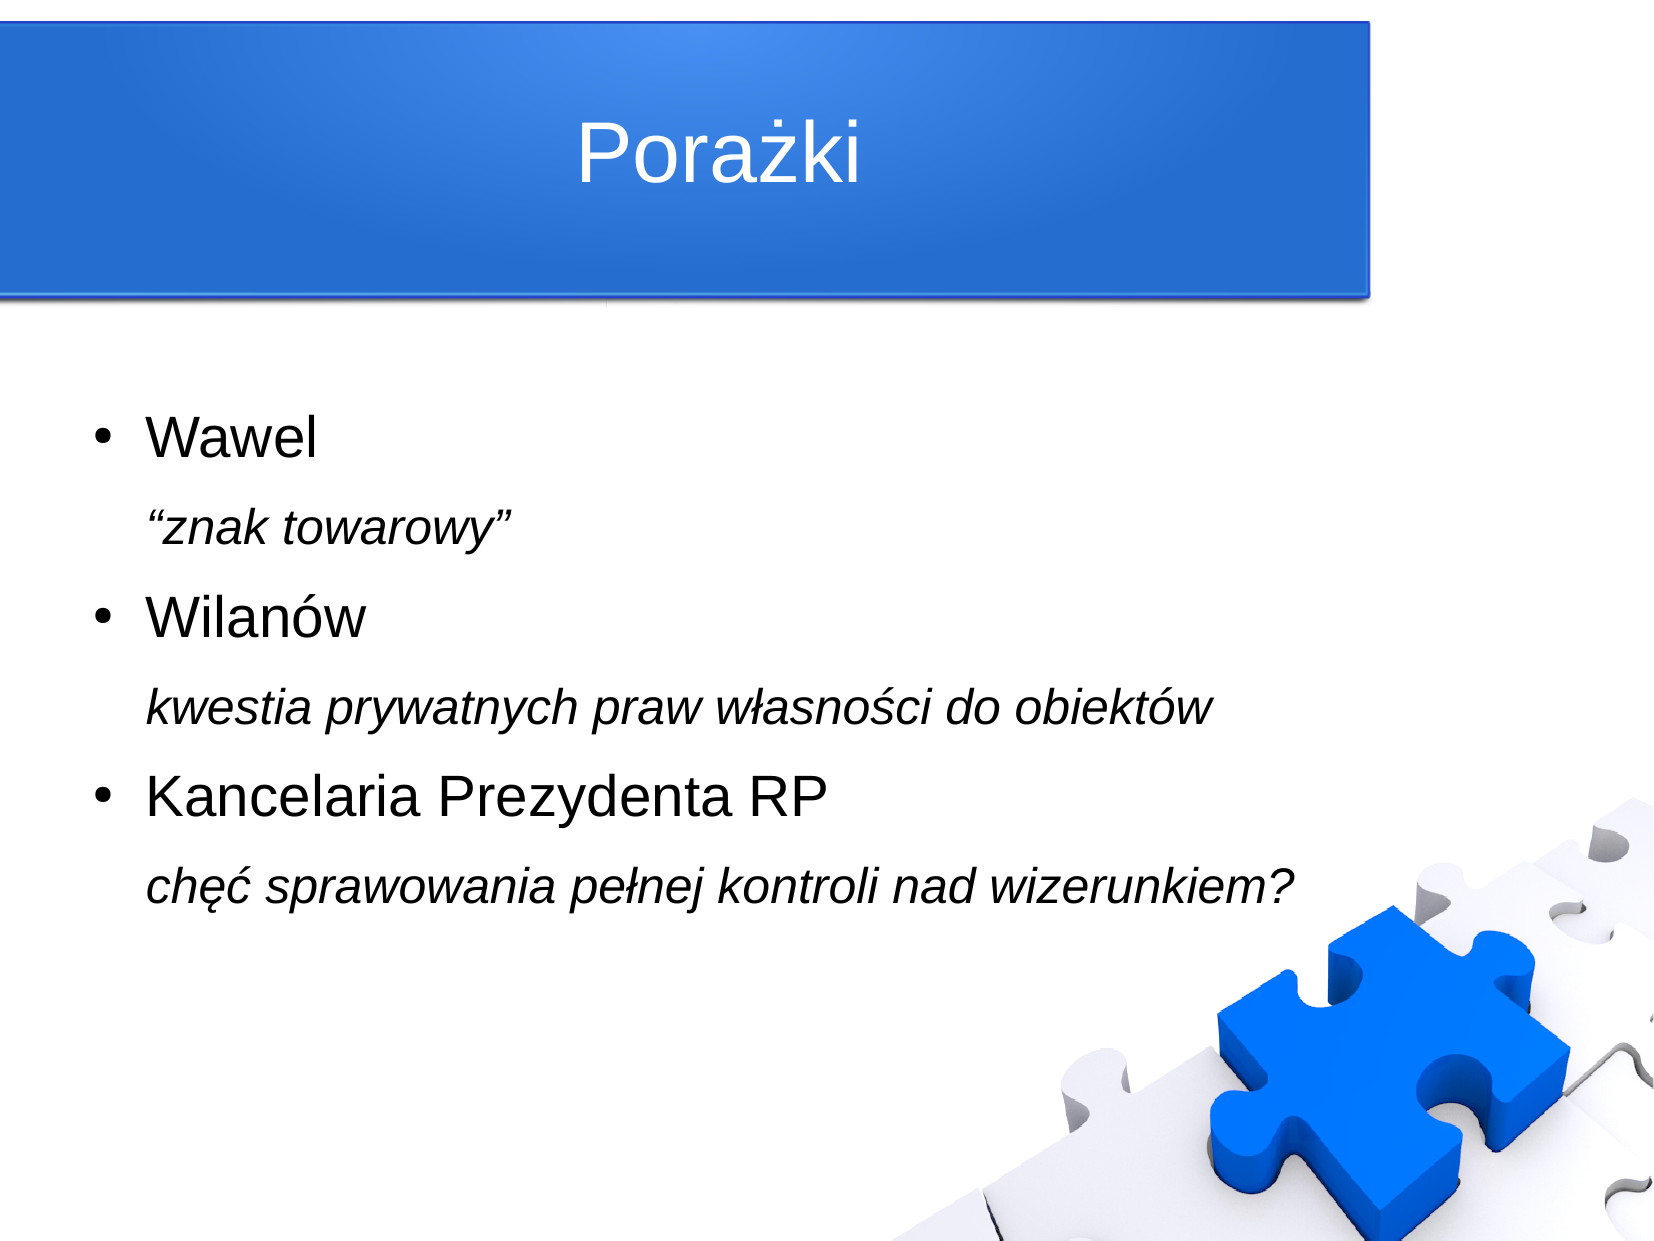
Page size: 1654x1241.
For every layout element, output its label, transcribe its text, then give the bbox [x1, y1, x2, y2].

picture [0, 21, 1375, 307]
list Wawel “znak towarowy” Wilanów kwestia prywatnych praw własności do obiektów Kancelaria Prezydenta RP chęć sprawowania pełnej kontroli nad wizerunkiem? [75, 405, 1426, 1109]
title Porażki [82, 49, 1356, 257]
picture [872, 655, 1654, 1241]
